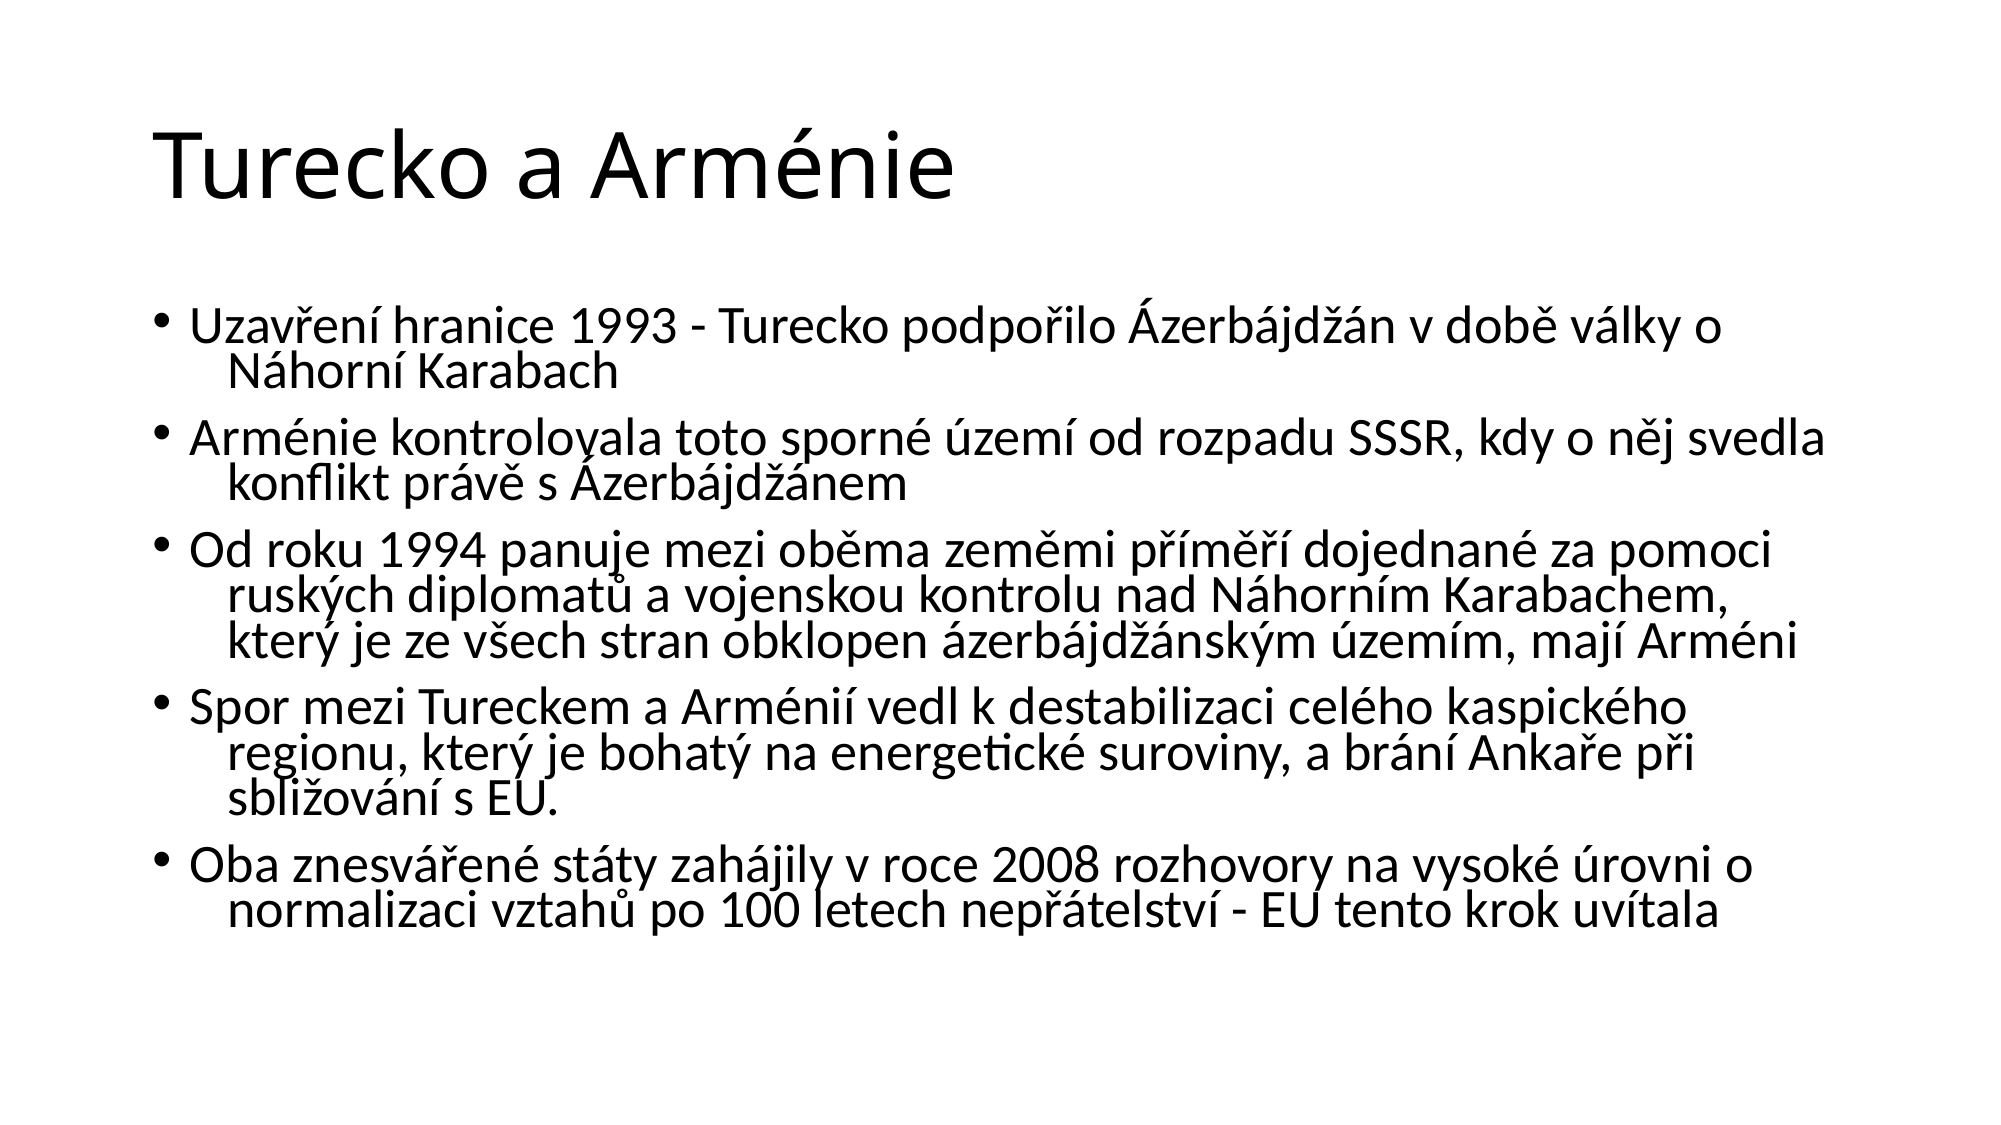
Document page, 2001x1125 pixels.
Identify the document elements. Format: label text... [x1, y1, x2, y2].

list Uzavření hranice 1993 - Turecko podpořilo Ázerbájdžán v době války o Náhorní Karabach Arménie kontrolovala toto sporné území od rozpadu SSSR, kdy o něj svedla konflikt právě s Ázerbájdžánem Od roku 1994 panuje mezi oběma zeměmi příměří dojednané za pomoci ruských diplomatů a vojenskou kontrolu nad Náhorním Karabachem, který je ze všech stran obklopen ázerbájdžánským územím, mají Arméni Spor mezi Tureckem a Arménií vedl k destabilizaci celého kaspického regionu, který je bohatý na energetické suroviny, a brání Ankaře při sbližování s EU. Oba znesvářené státy zahájily v roce 2008 rozhovory na vysoké úrovni o normalizaci vztahů po 100 letech nepřátelství - EU tento krok uvítala [137, 299, 1863, 1014]
title Turecko a Arménie [137, 59, 1863, 278]
